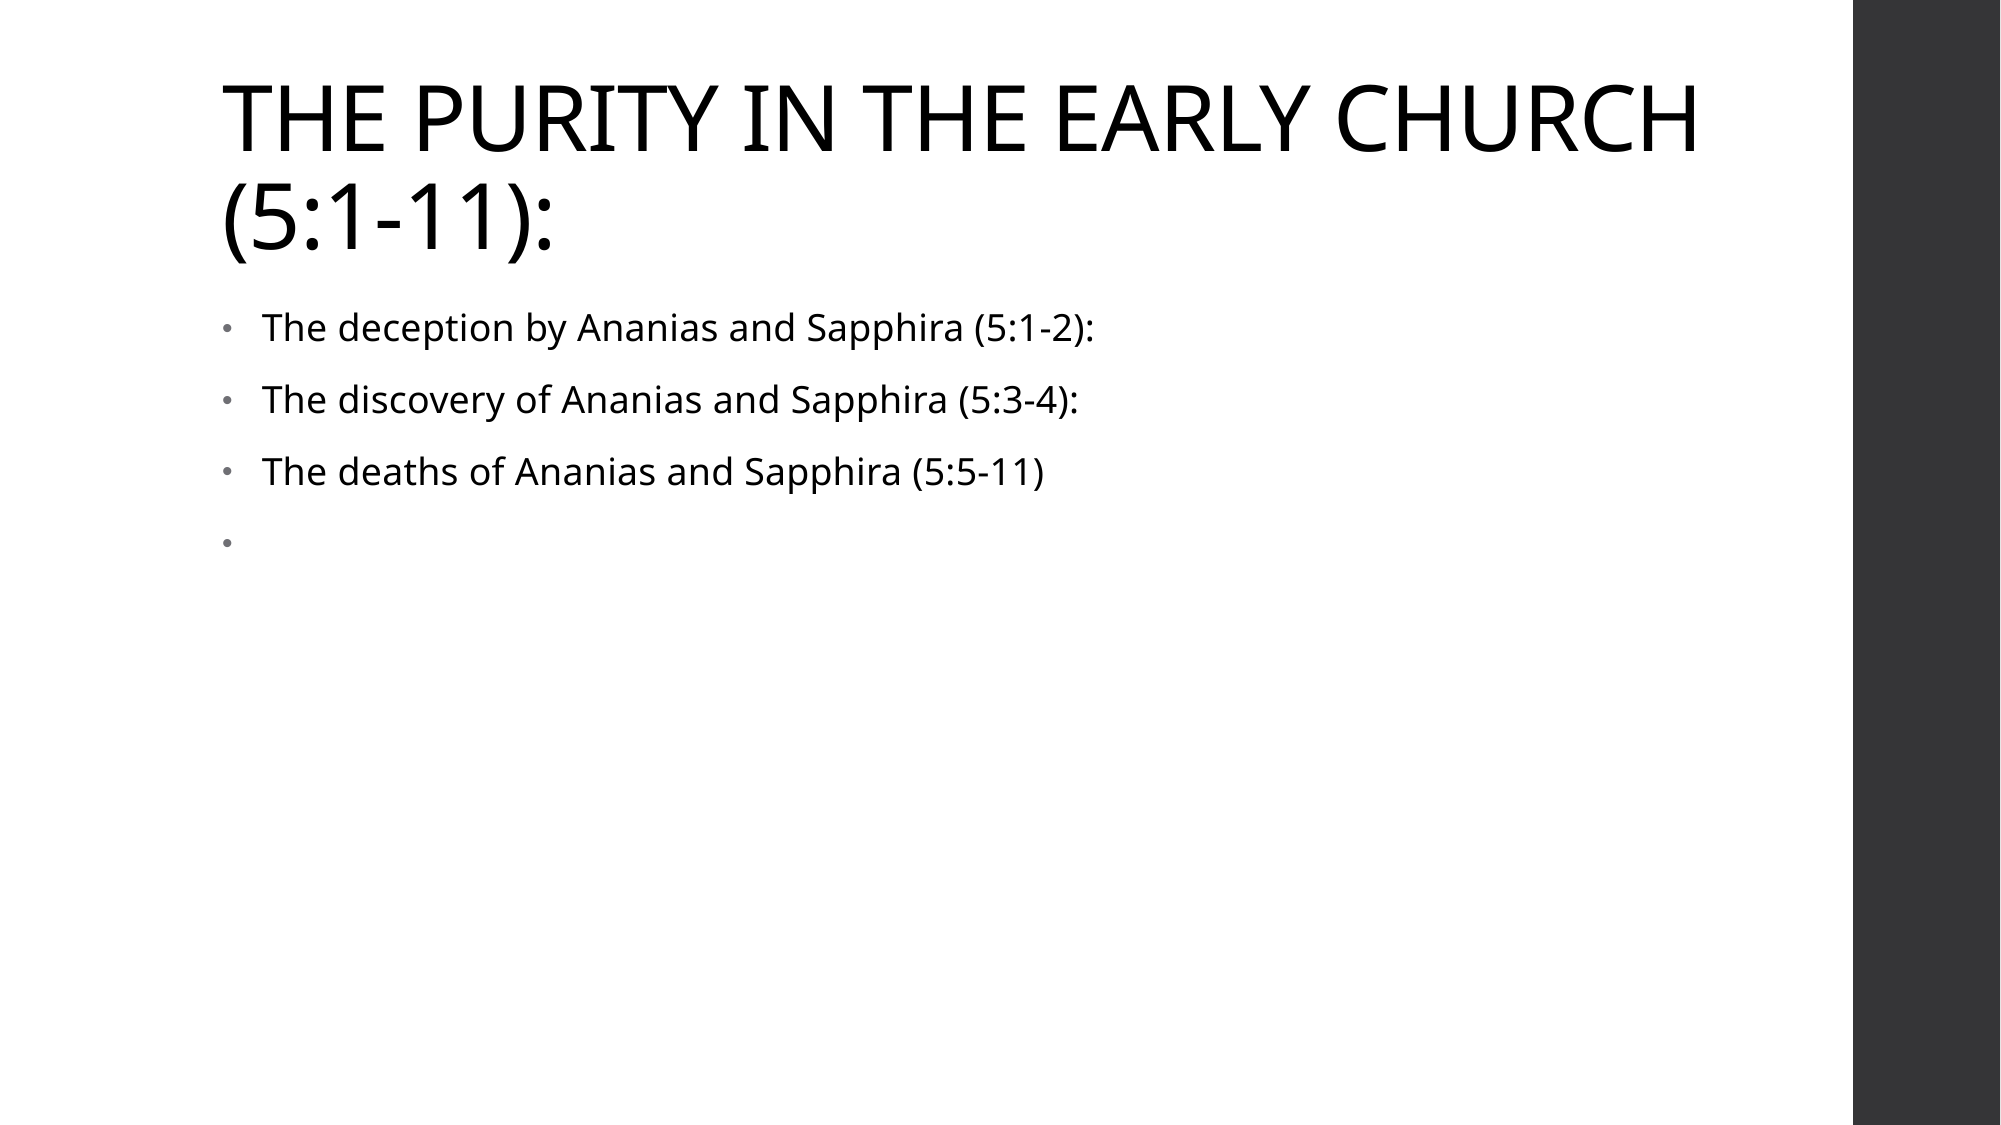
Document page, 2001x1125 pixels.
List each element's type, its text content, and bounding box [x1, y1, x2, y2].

list The deception by Ananias and Sapphira (5:1-2): The discovery of Ananias and Sapphira (5:3-4): The deaths of Ananias and Sapphira (5:5-11) [206, 299, 1617, 1014]
title THE PURITY IN THE EARLY CHURCH (5:1-11): [206, 60, 1797, 278]
